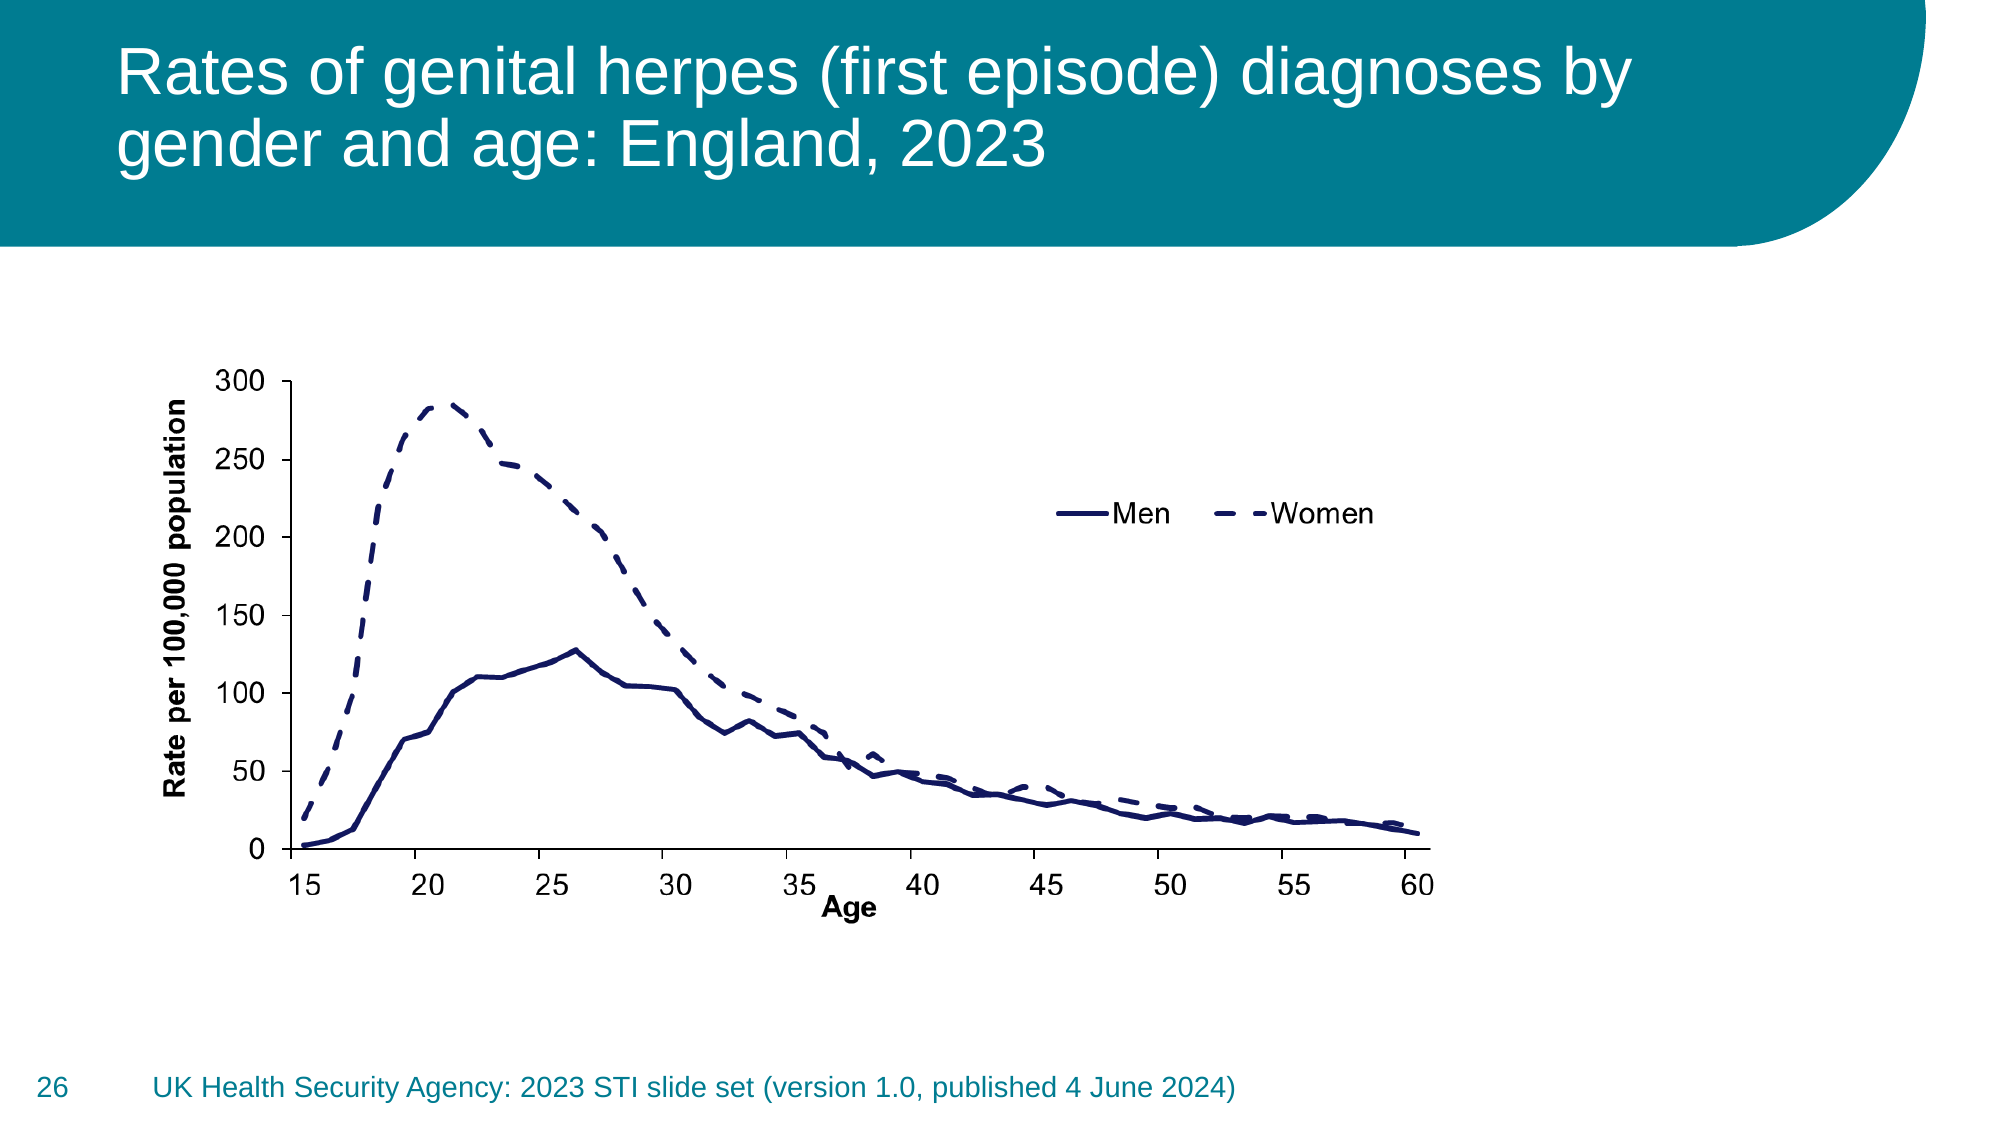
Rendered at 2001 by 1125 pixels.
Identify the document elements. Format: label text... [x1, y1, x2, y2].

text_box UK Health Security Agency: 2023 STI slide set (version 1.0, published 4 June 2024) [137, 1056, 1780, 1116]
title Rates of genital herpes (first episode) diagnoses by gender and age: England, 2023 [101, 29, 1747, 189]
text_box [21, 1056, 120, 1117]
picture [153, 358, 1451, 947]
